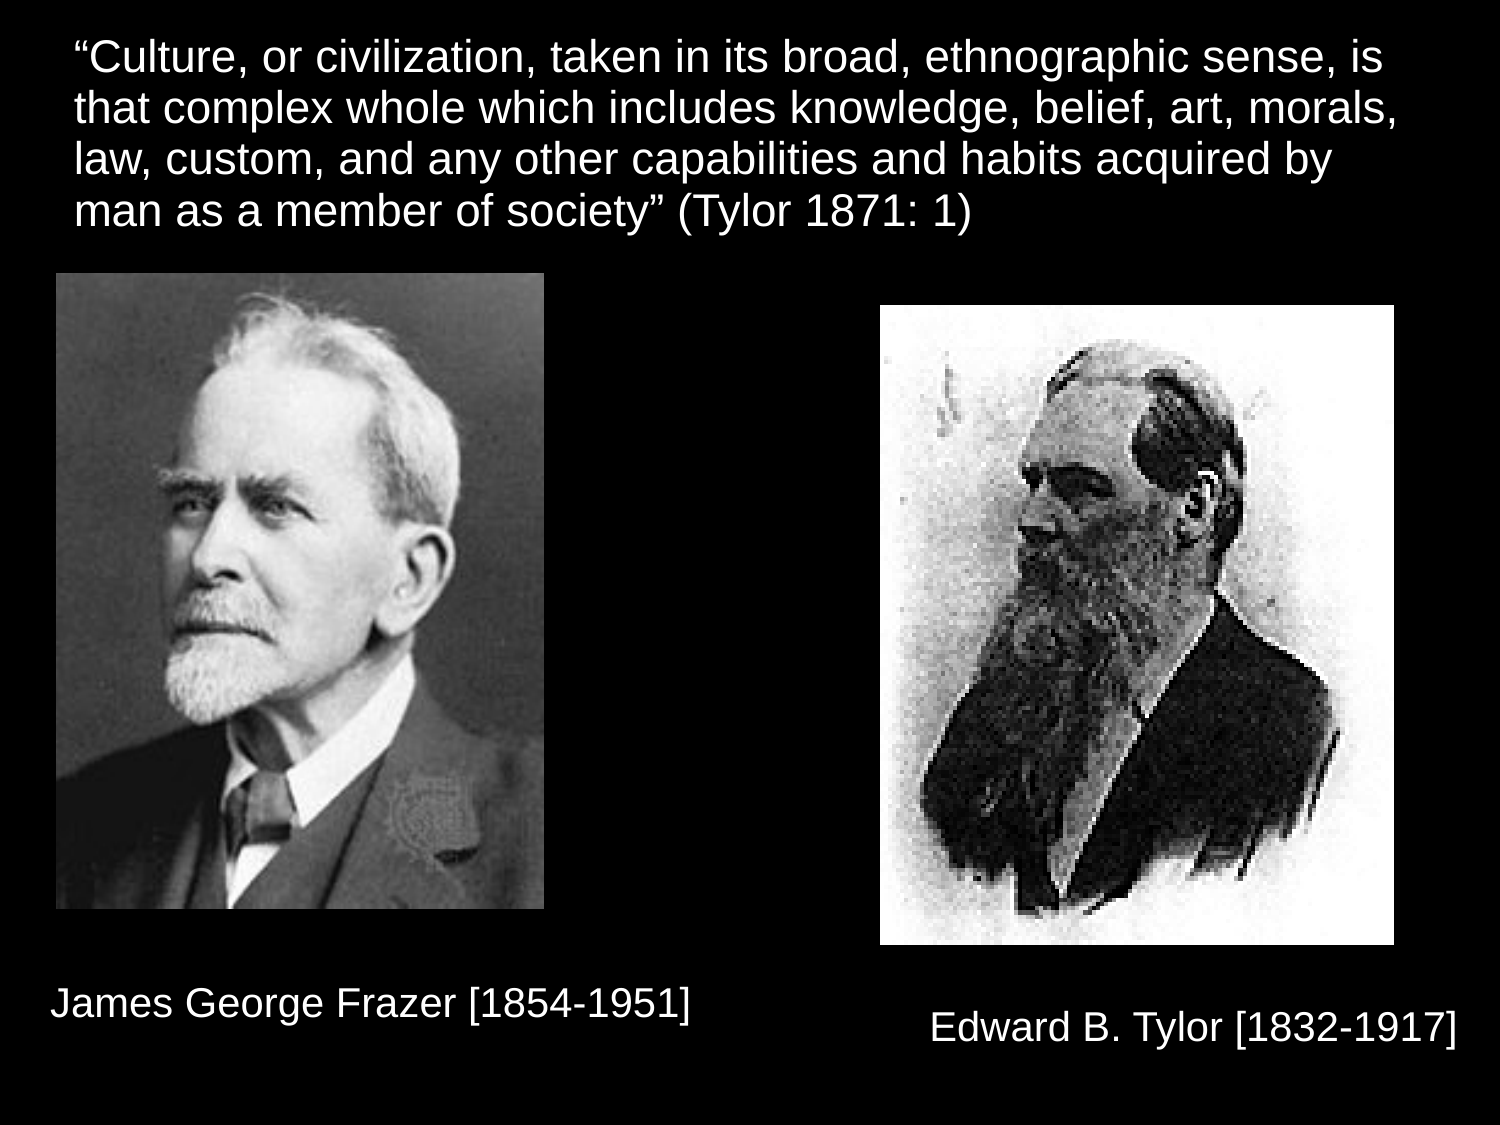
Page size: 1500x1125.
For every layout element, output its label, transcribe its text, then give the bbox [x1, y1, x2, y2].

picture [880, 347, 1394, 945]
text_box “Culture, or civilization, taken in its broad, ethnographic sense, is that complex whole which includes knowledge, belief, art, morals, law, custom, and any other capabilities and habits acquired by man as a member of society” (Tylor 1871: 1) [59, 23, 1489, 347]
text_box James George Frazer [1854-1951] [35, 968, 639, 1028]
picture [56, 273, 544, 910]
text_box Edward B. Tylor [1832-1917] [822, 992, 1335, 1052]
